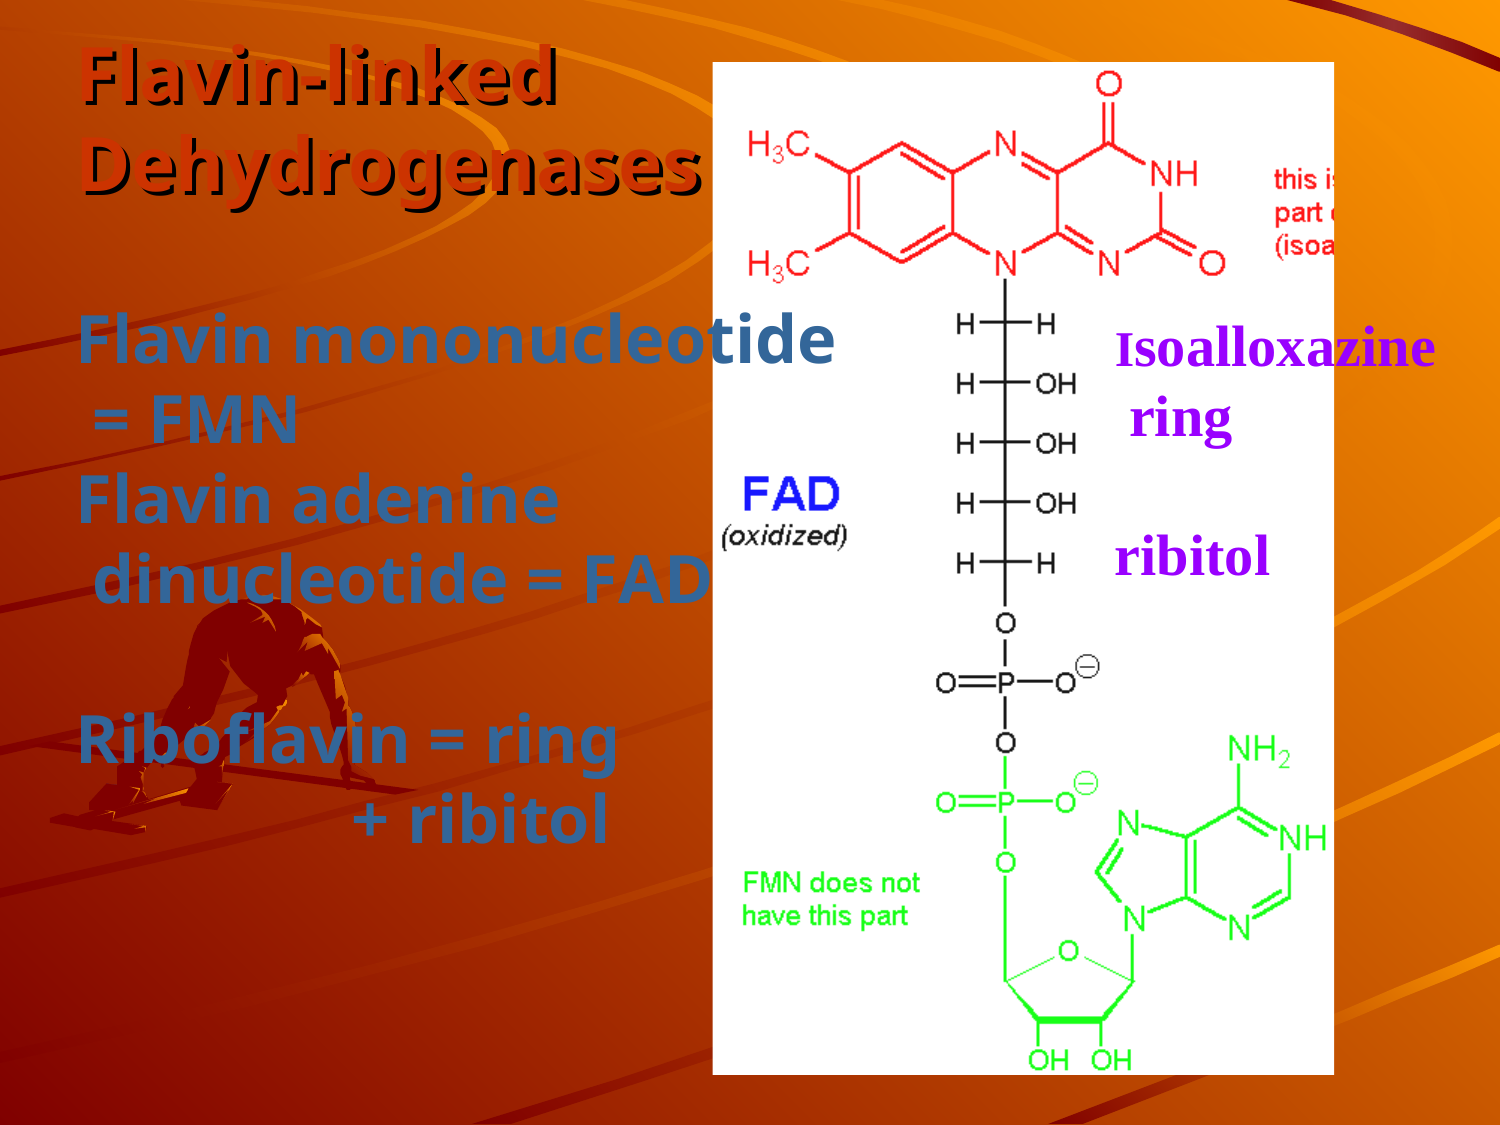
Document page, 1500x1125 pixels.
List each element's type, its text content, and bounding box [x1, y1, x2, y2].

text_box Flavin-linked Dehydrogenases Flavin mononucleotide = FMN Flavin adenine dinucleotide = FAD Riboflavin = ring + ribitol [60, 18, 853, 865]
text_box Isoalloxazine ring ribitol [1099, 299, 1500, 596]
picture [712, 62, 1335, 1075]
